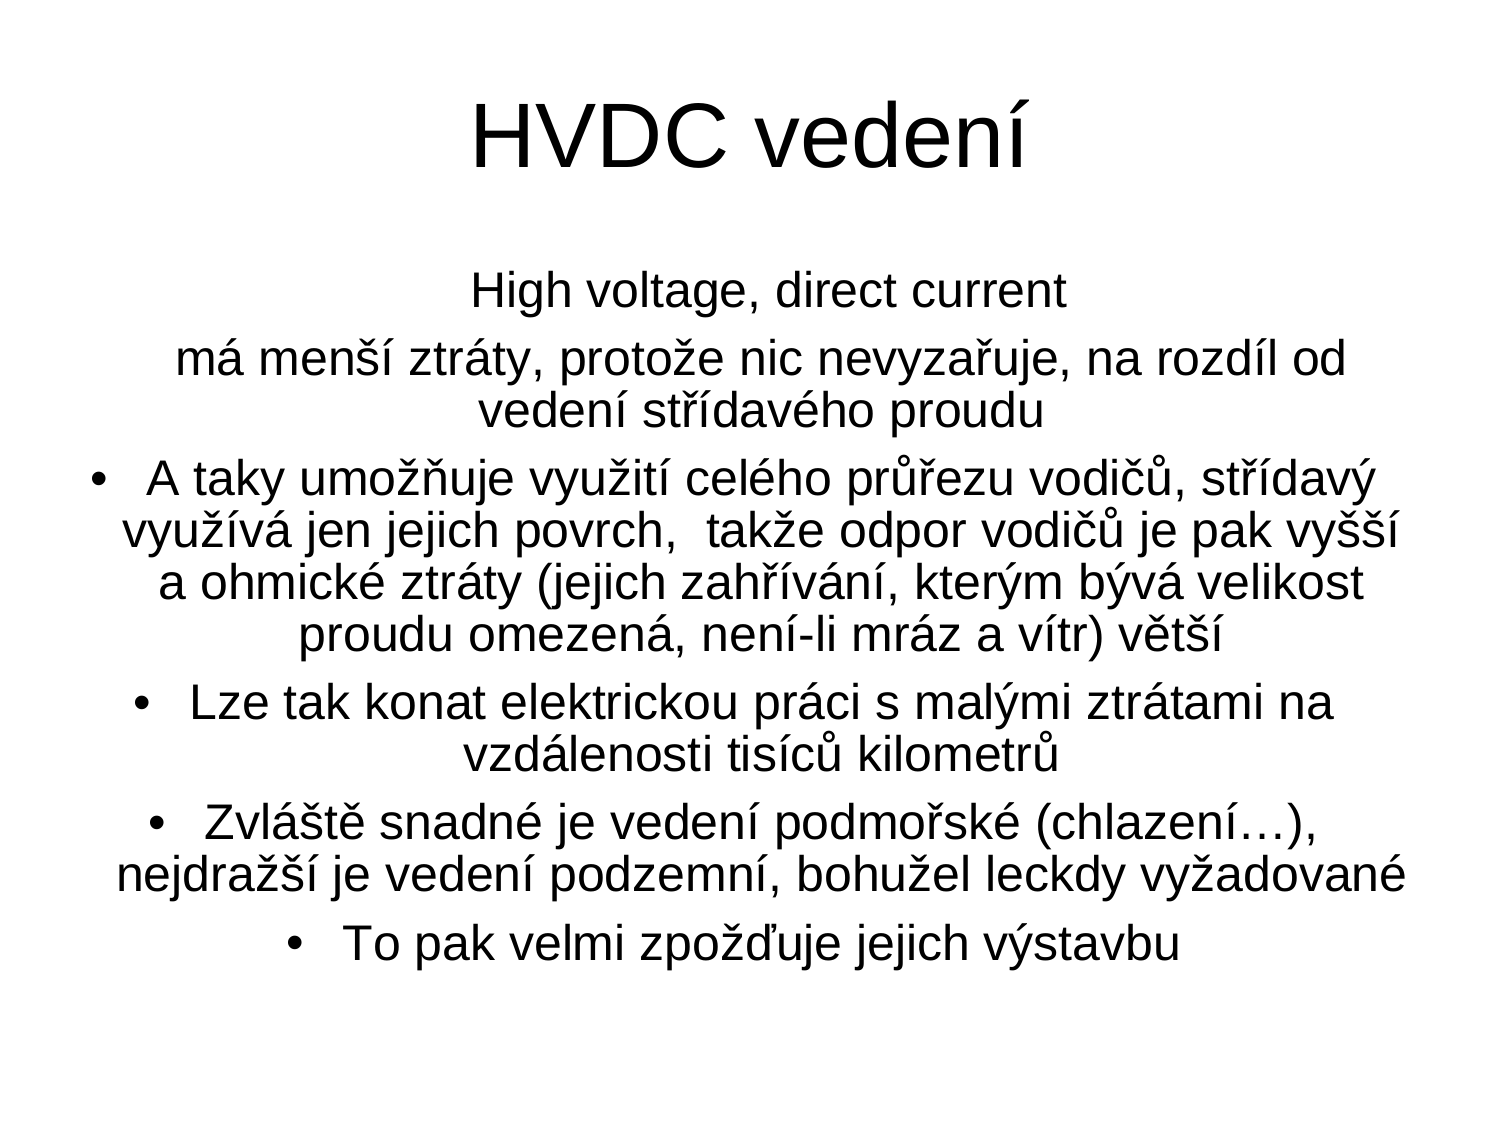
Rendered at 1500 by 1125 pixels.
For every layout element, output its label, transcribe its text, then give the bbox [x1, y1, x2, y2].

list High voltage, direct current má menší ztráty, protože nic nevyzařuje, na rozdíl od vedení střídavého proudu A taky umožňuje využití celého průřezu vodičů, střídavý využívá jen jejich povrch, takže odpor vodičů je pak vyšší a ohmické ztráty (jejich zahřívání, kterým bývá velikost proudu omezená, není-li mráz a vítr) větší Lze tak konat elektrickou práci s malými ztrátami na vzdálenosti tisíců kilometrů Zvláště snadné je vedení podmořské (chlazení…), nejdražší je vedení podzemní, bohužel leckdy vyžadované To pak velmi zpožďuje jejich výstavbu [59, 265, 1409, 971]
title HVDC vedení [75, 44, 1425, 233]
